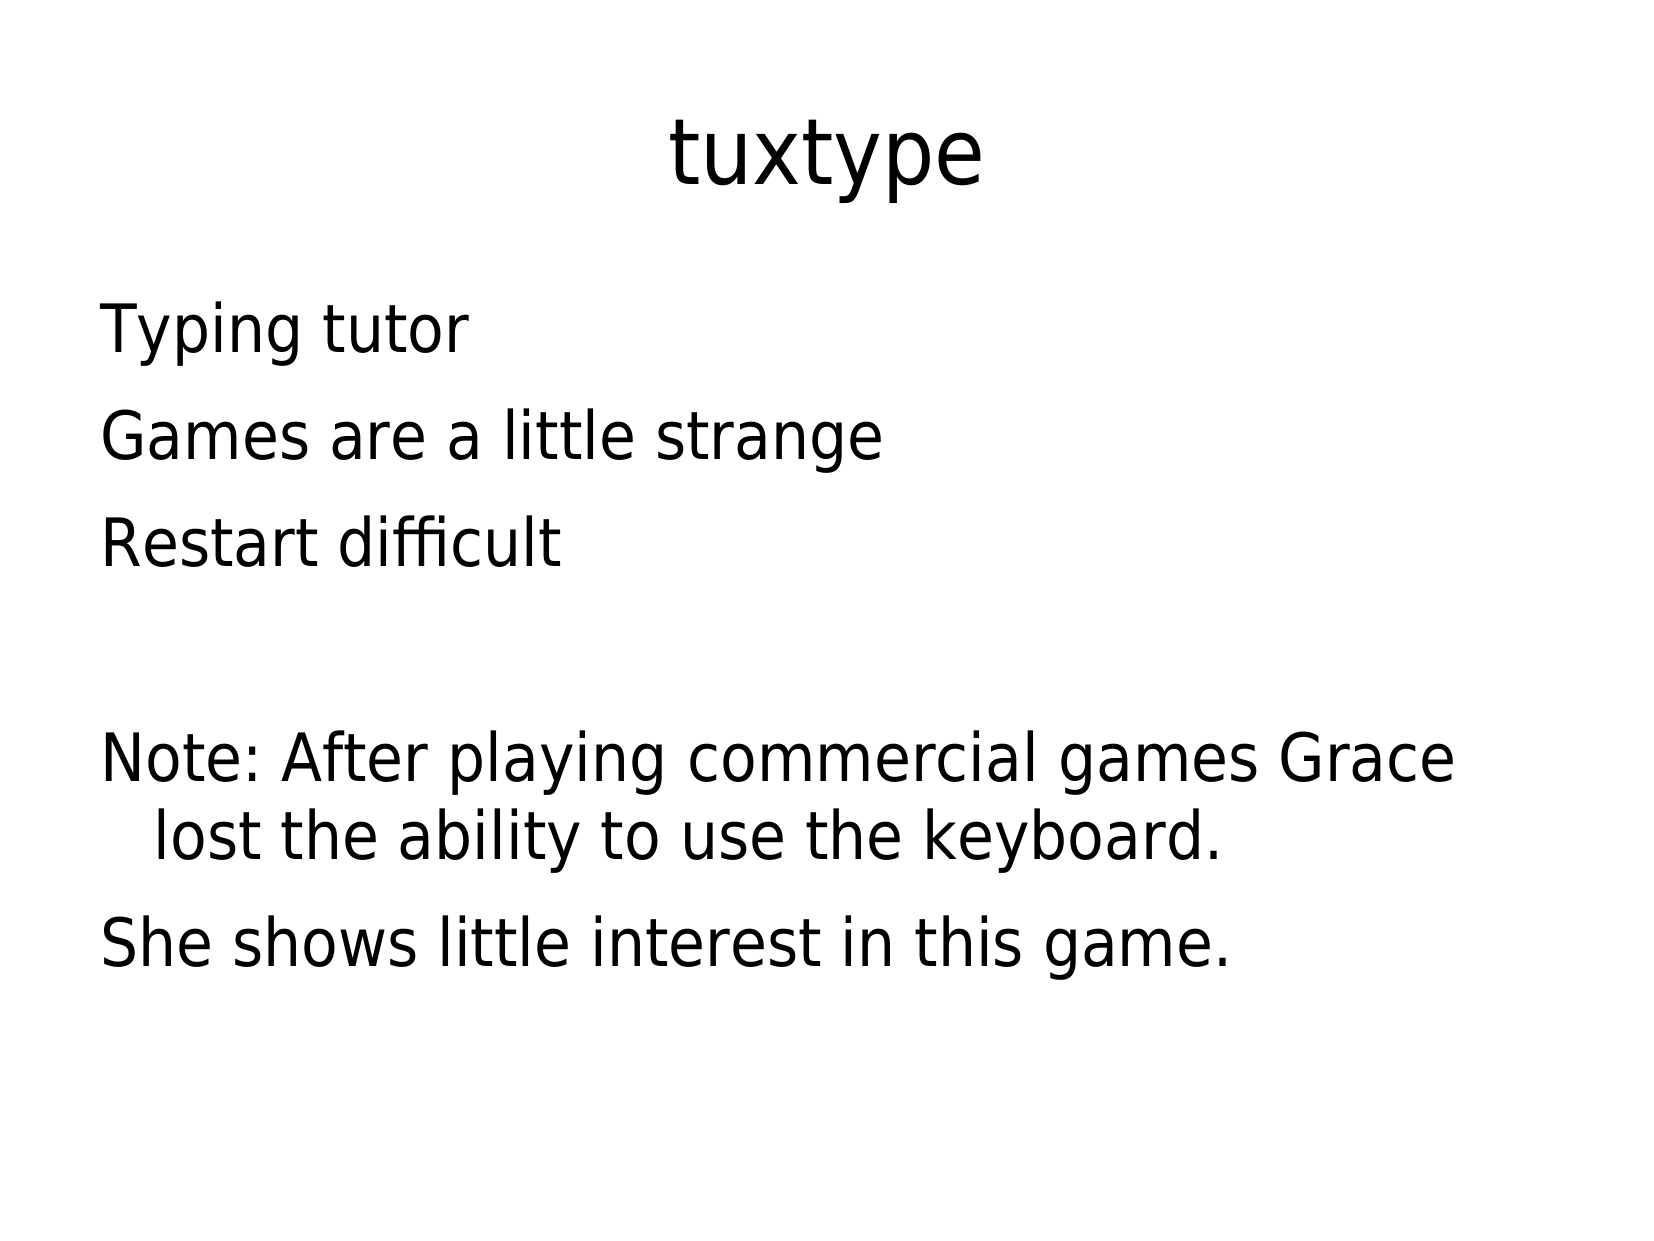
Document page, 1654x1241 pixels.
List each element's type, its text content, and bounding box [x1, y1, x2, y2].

title tuxtype [82, 49, 1571, 257]
list Typing tutor Games are a little strange Restart difficult Note: After playing commercial games Grace lost the ability to use the keyboard. She shows little interest in this game. [82, 290, 1571, 1109]
